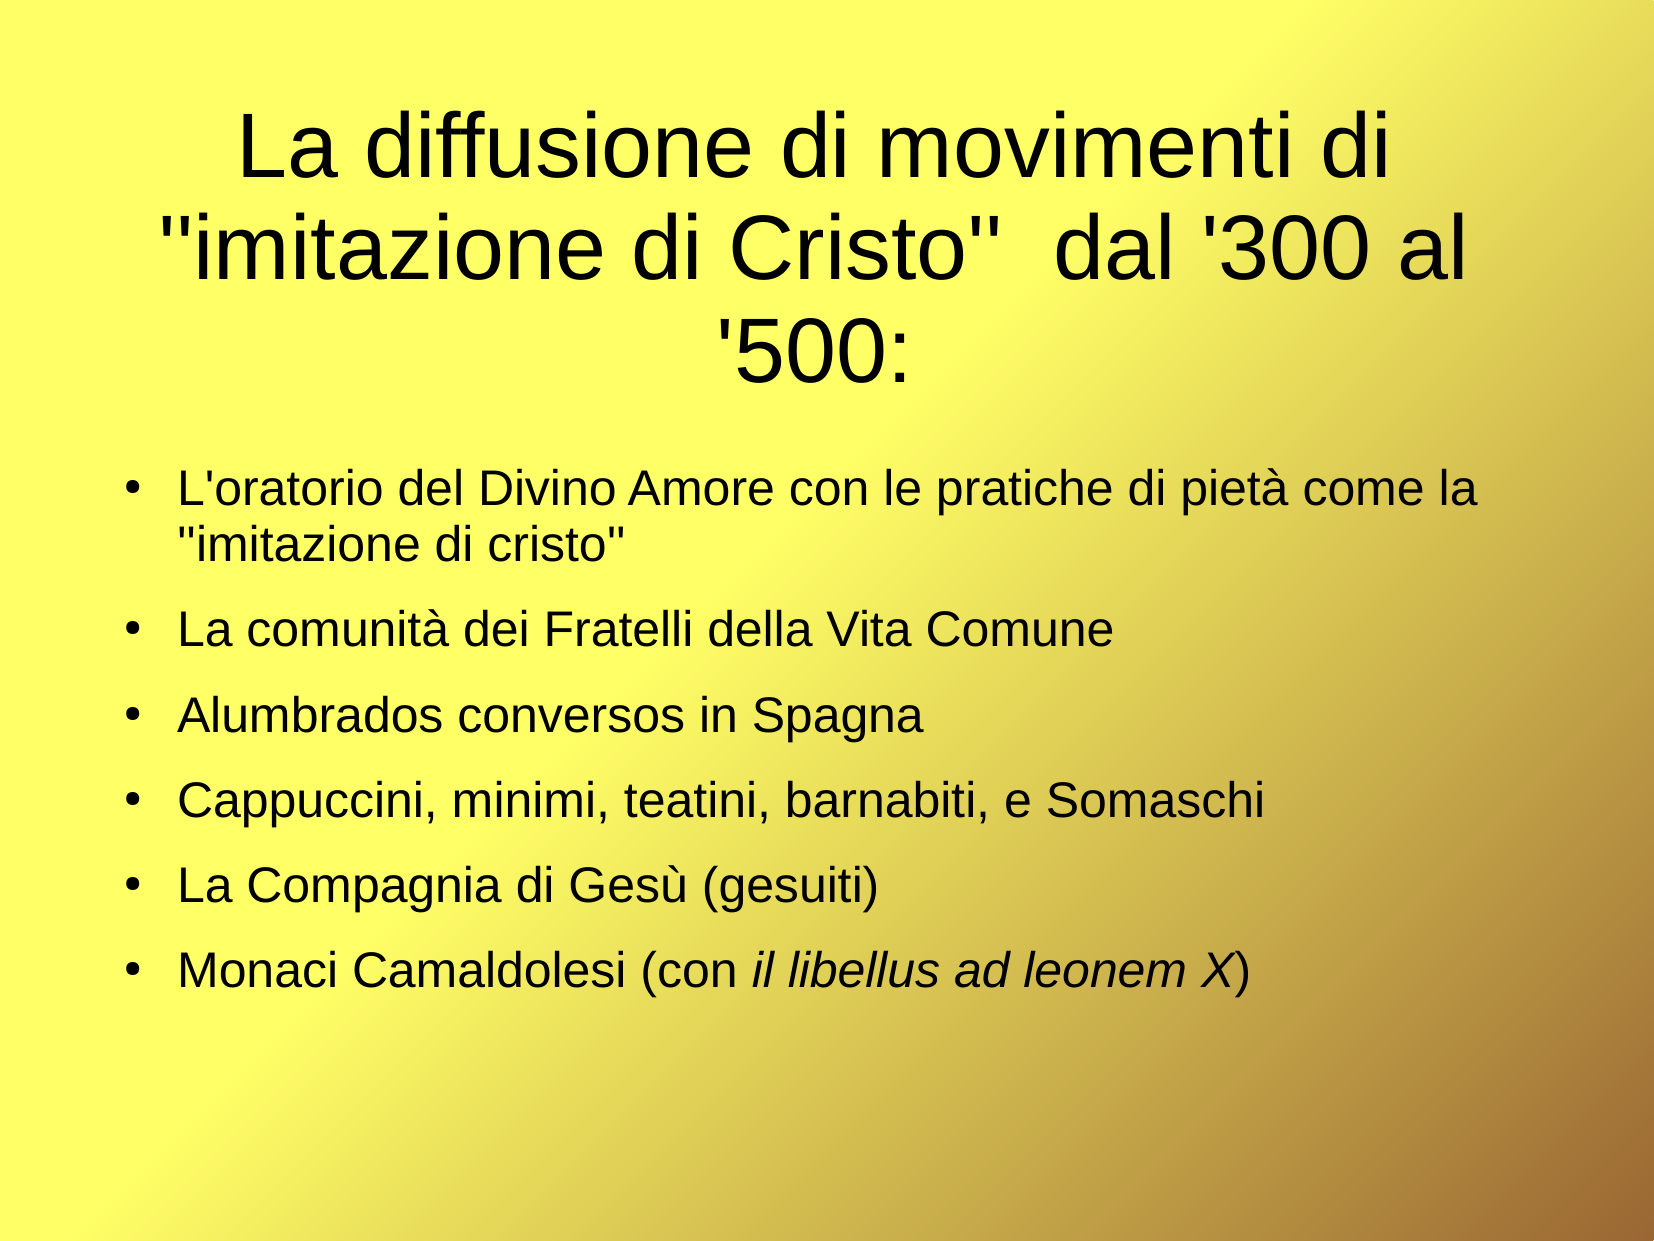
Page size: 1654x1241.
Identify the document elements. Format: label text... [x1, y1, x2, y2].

title La diffusione di movimenti di ''imitazione di Cristo'' dal '300 al '500: [70, 94, 1559, 403]
list L'oratorio del Divino Amore con le pratiche di pietà come la ''imitazione di cristo'' La comunità dei Fratelli della Vita Comune Alumbrados conversos in Spagna Cappuccini, minimi, teatini, barnabiti, e Somaschi La Compagnia di Gesù (gesuiti) Monaci Camaldolesi (con il libellus ad leonem X) [106, 460, 1595, 1241]
